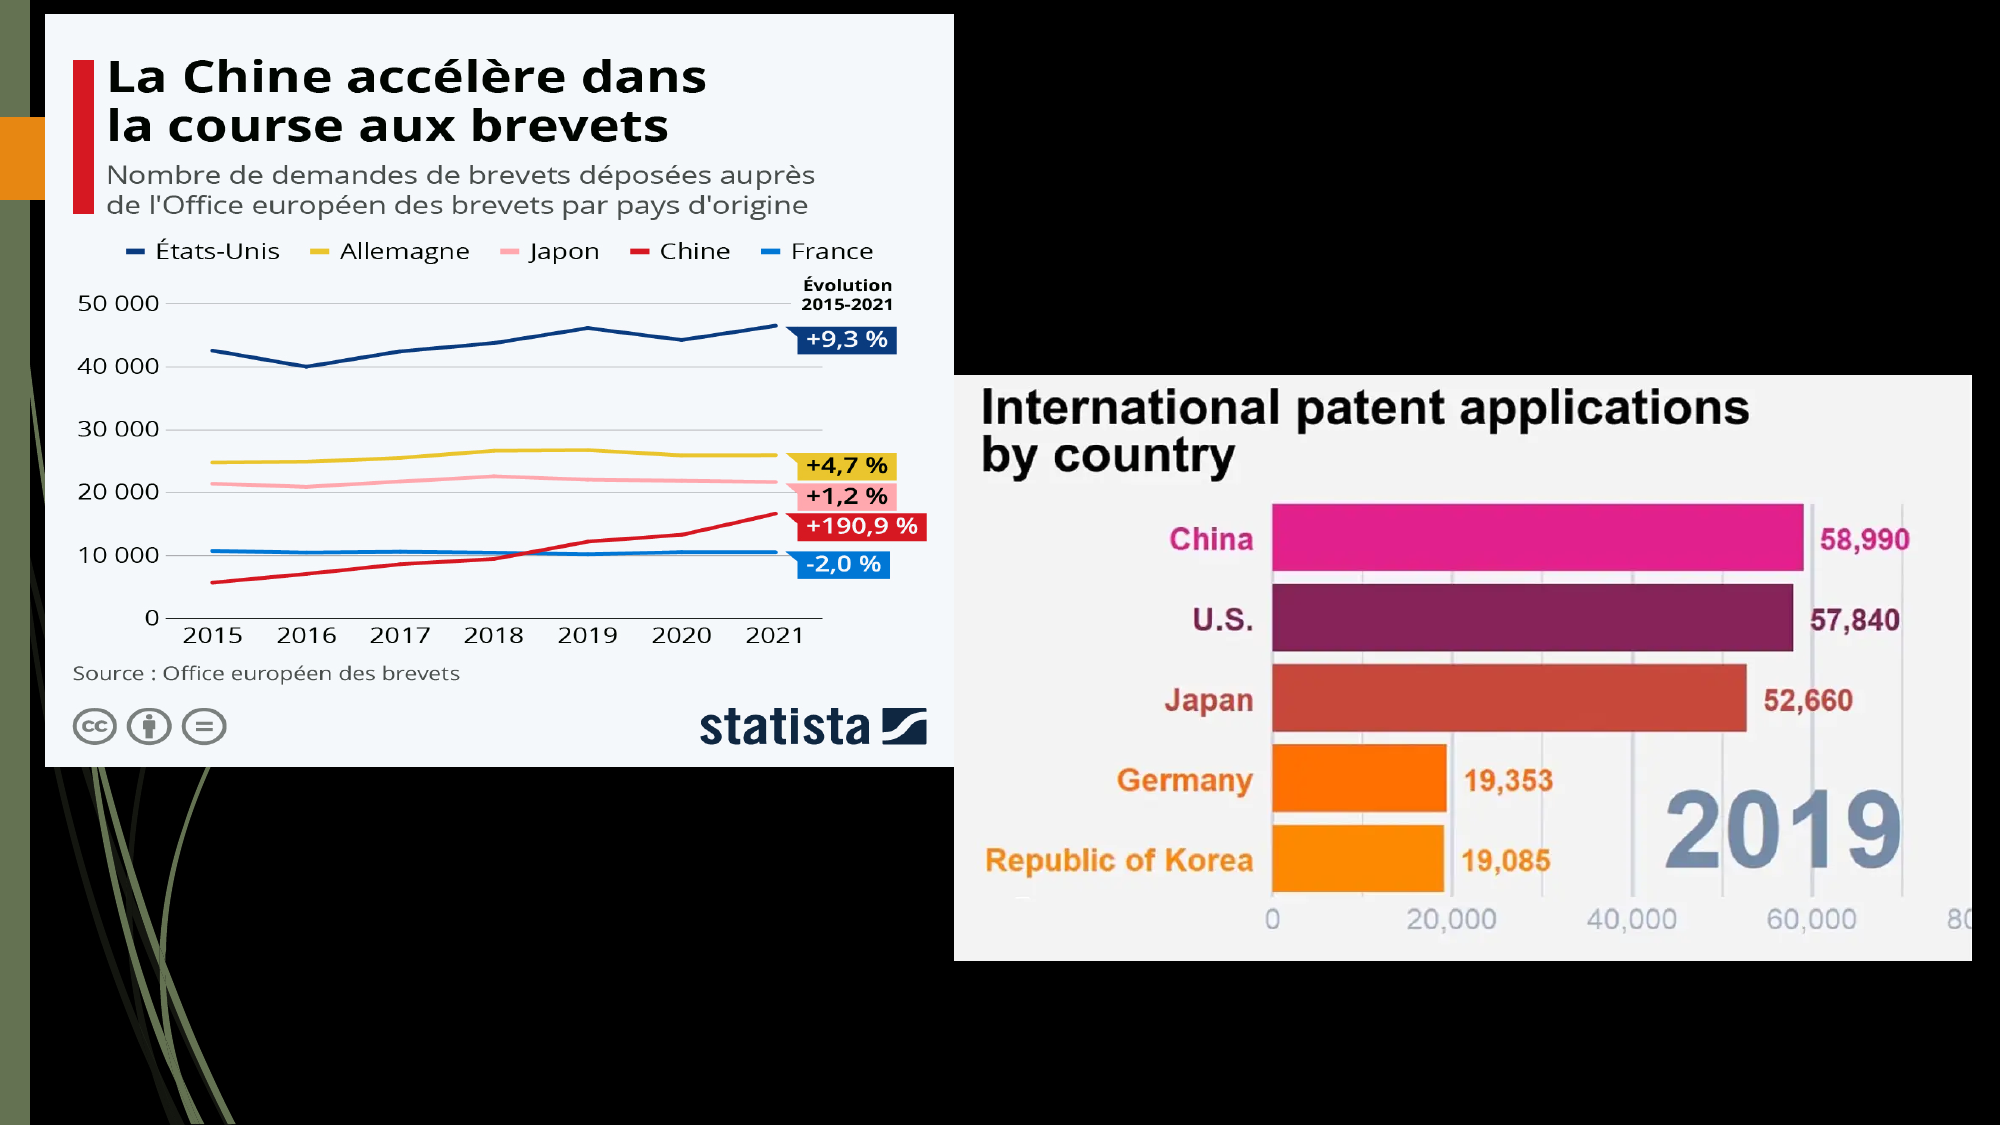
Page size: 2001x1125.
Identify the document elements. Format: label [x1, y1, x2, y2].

picture [45, 14, 1972, 961]
